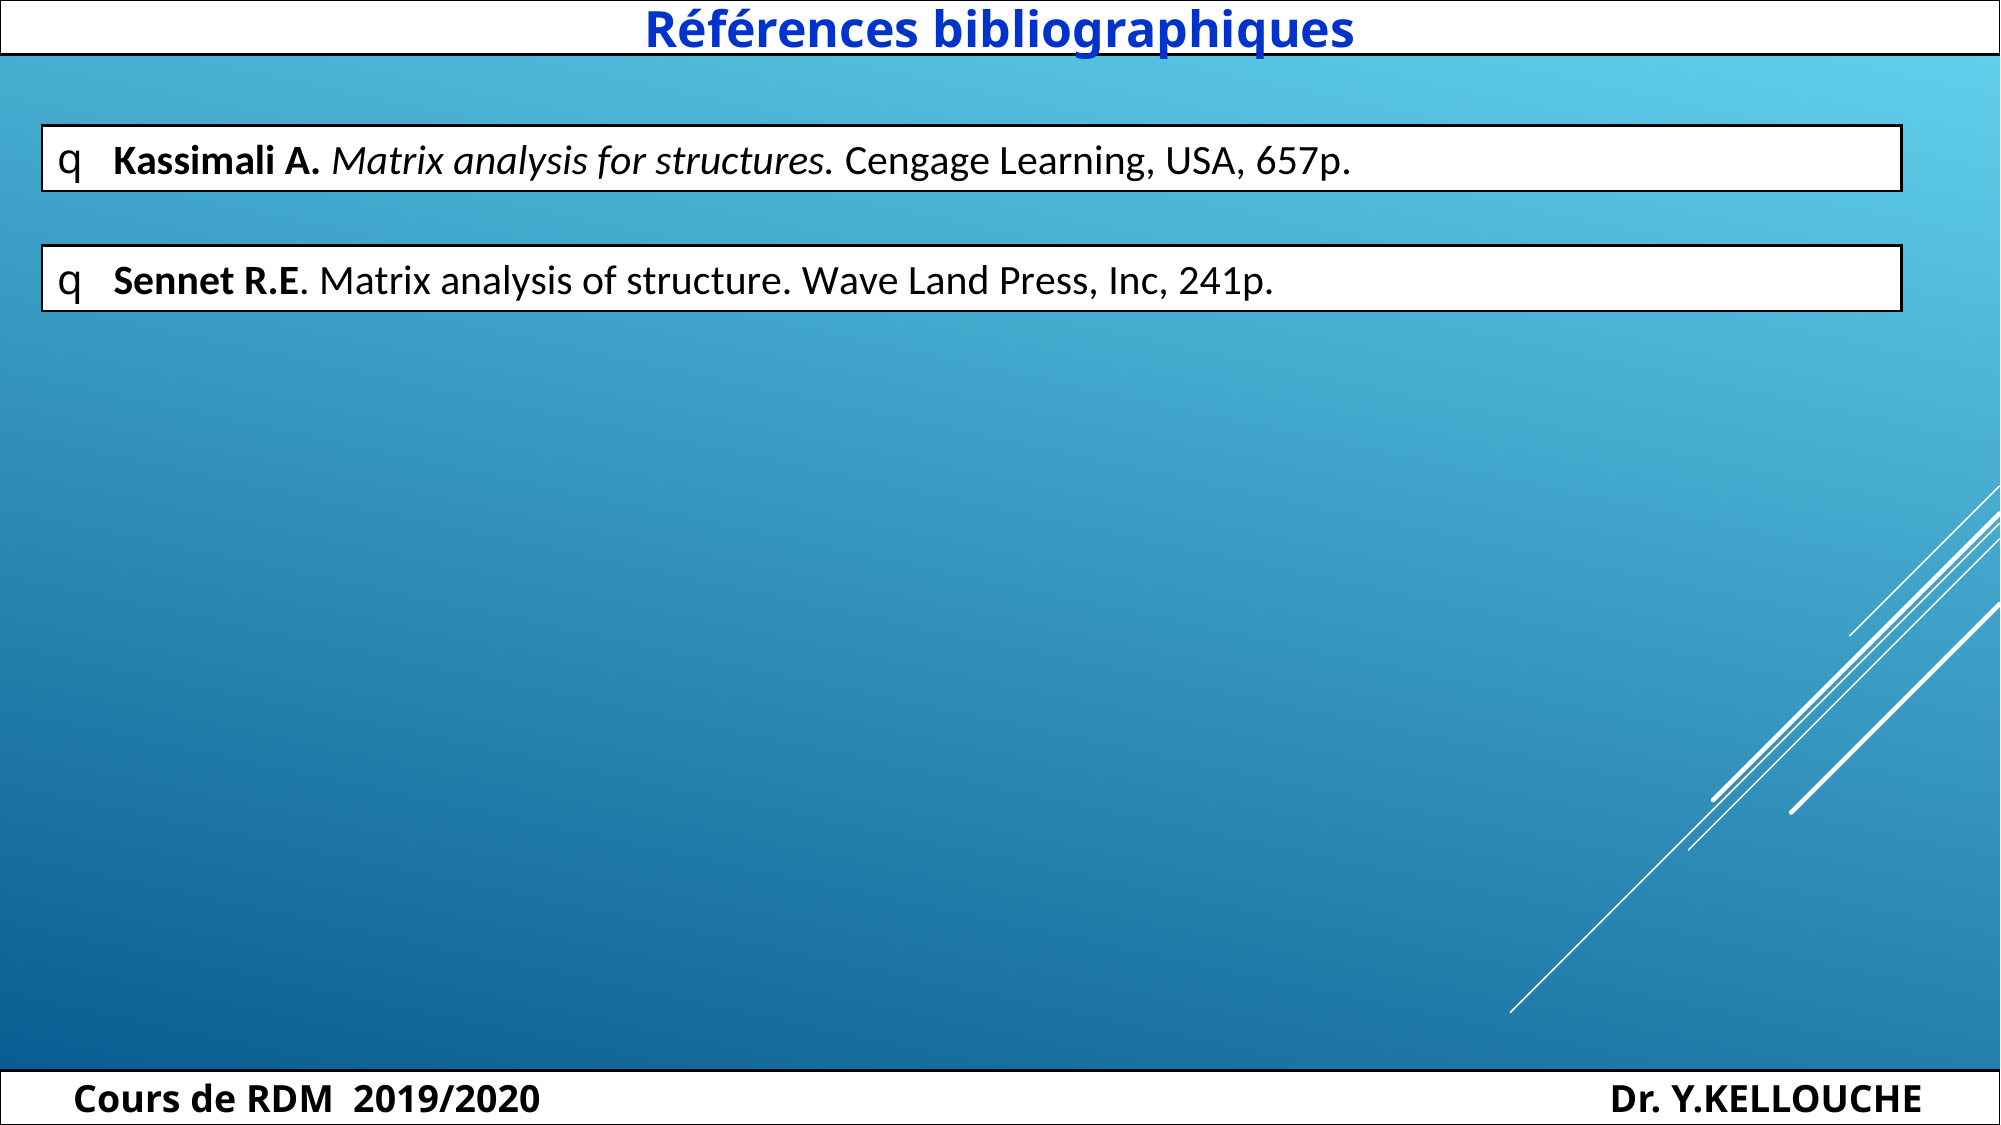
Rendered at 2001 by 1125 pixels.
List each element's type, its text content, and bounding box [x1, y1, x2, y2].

text_box Cours de RDM 2019/2020 Dr. Y.KELLOUCHE [0, 1070, 2000, 1125]
text_box Sennet R.E. Matrix analysis of structure. Wave Land Press, Inc, 241p. [42, 245, 1902, 312]
text_box Kassimali A. Matrix analysis for structures. Cengage Learning, USA, 657p. [42, 125, 1902, 191]
text_box Références bibliographiques [0, 0, 2000, 55]
